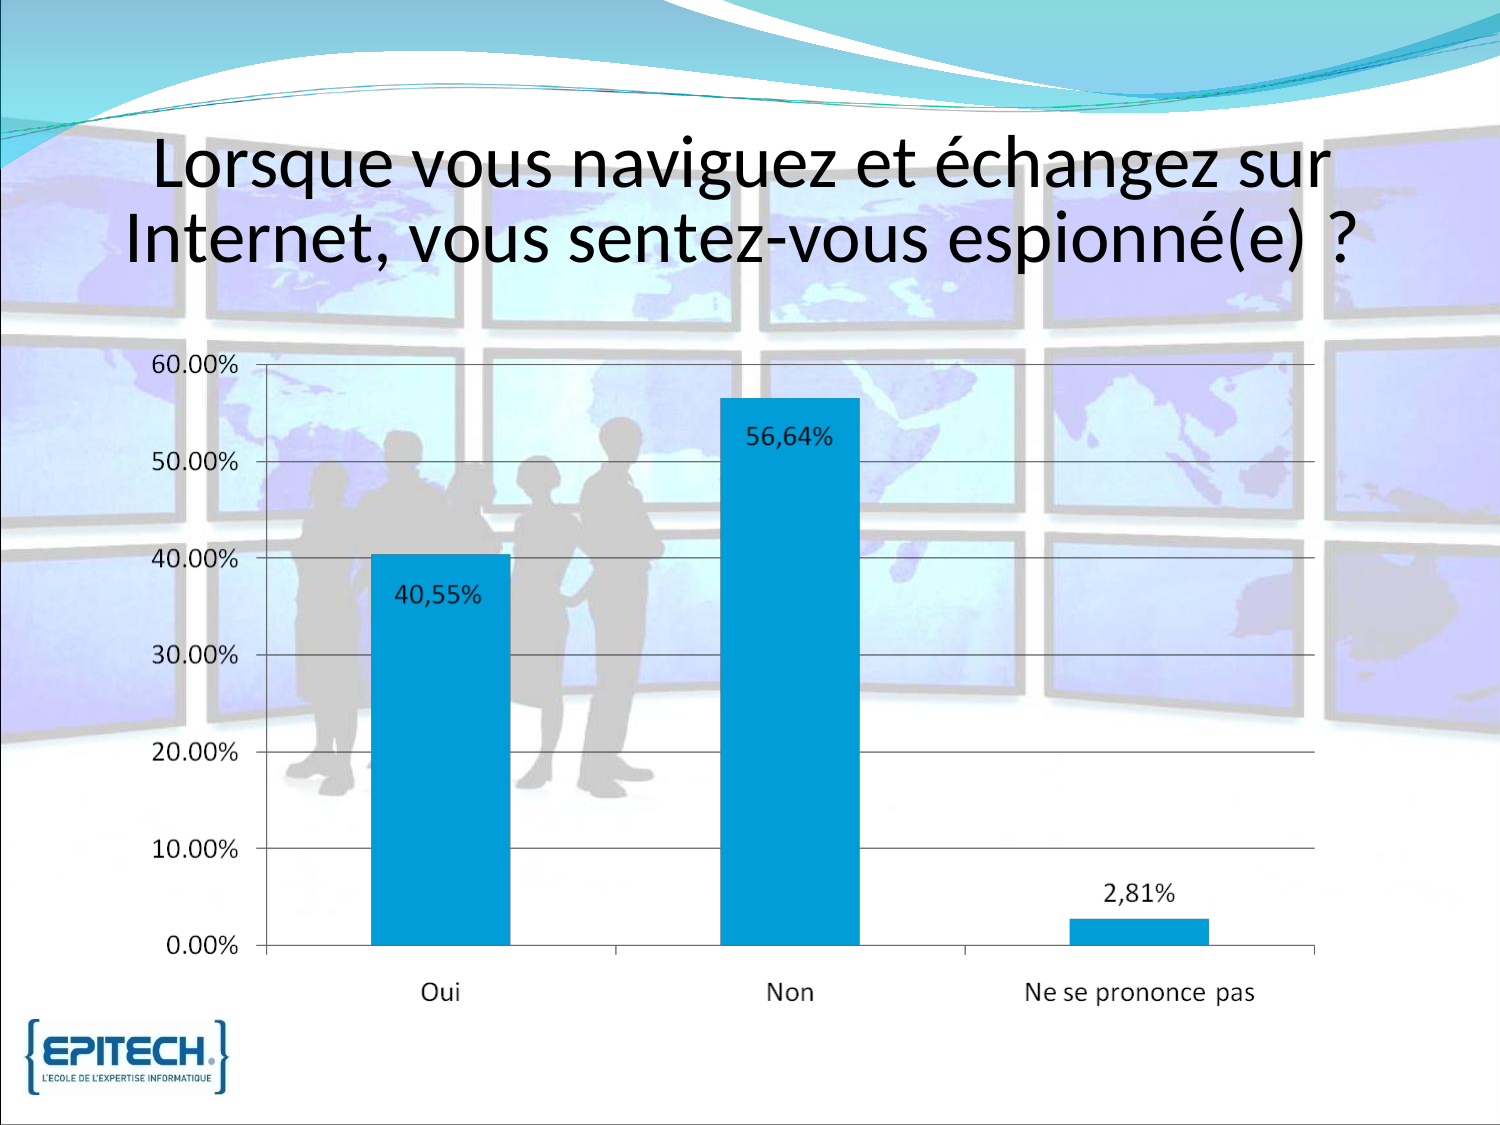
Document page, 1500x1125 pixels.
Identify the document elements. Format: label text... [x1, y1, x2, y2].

picture [0, 0, 1500, 1125]
title Lorsque vous naviguez et échangez sur Internet, vous sentez-vous espionné(e) ? [67, 0, 1418, 282]
